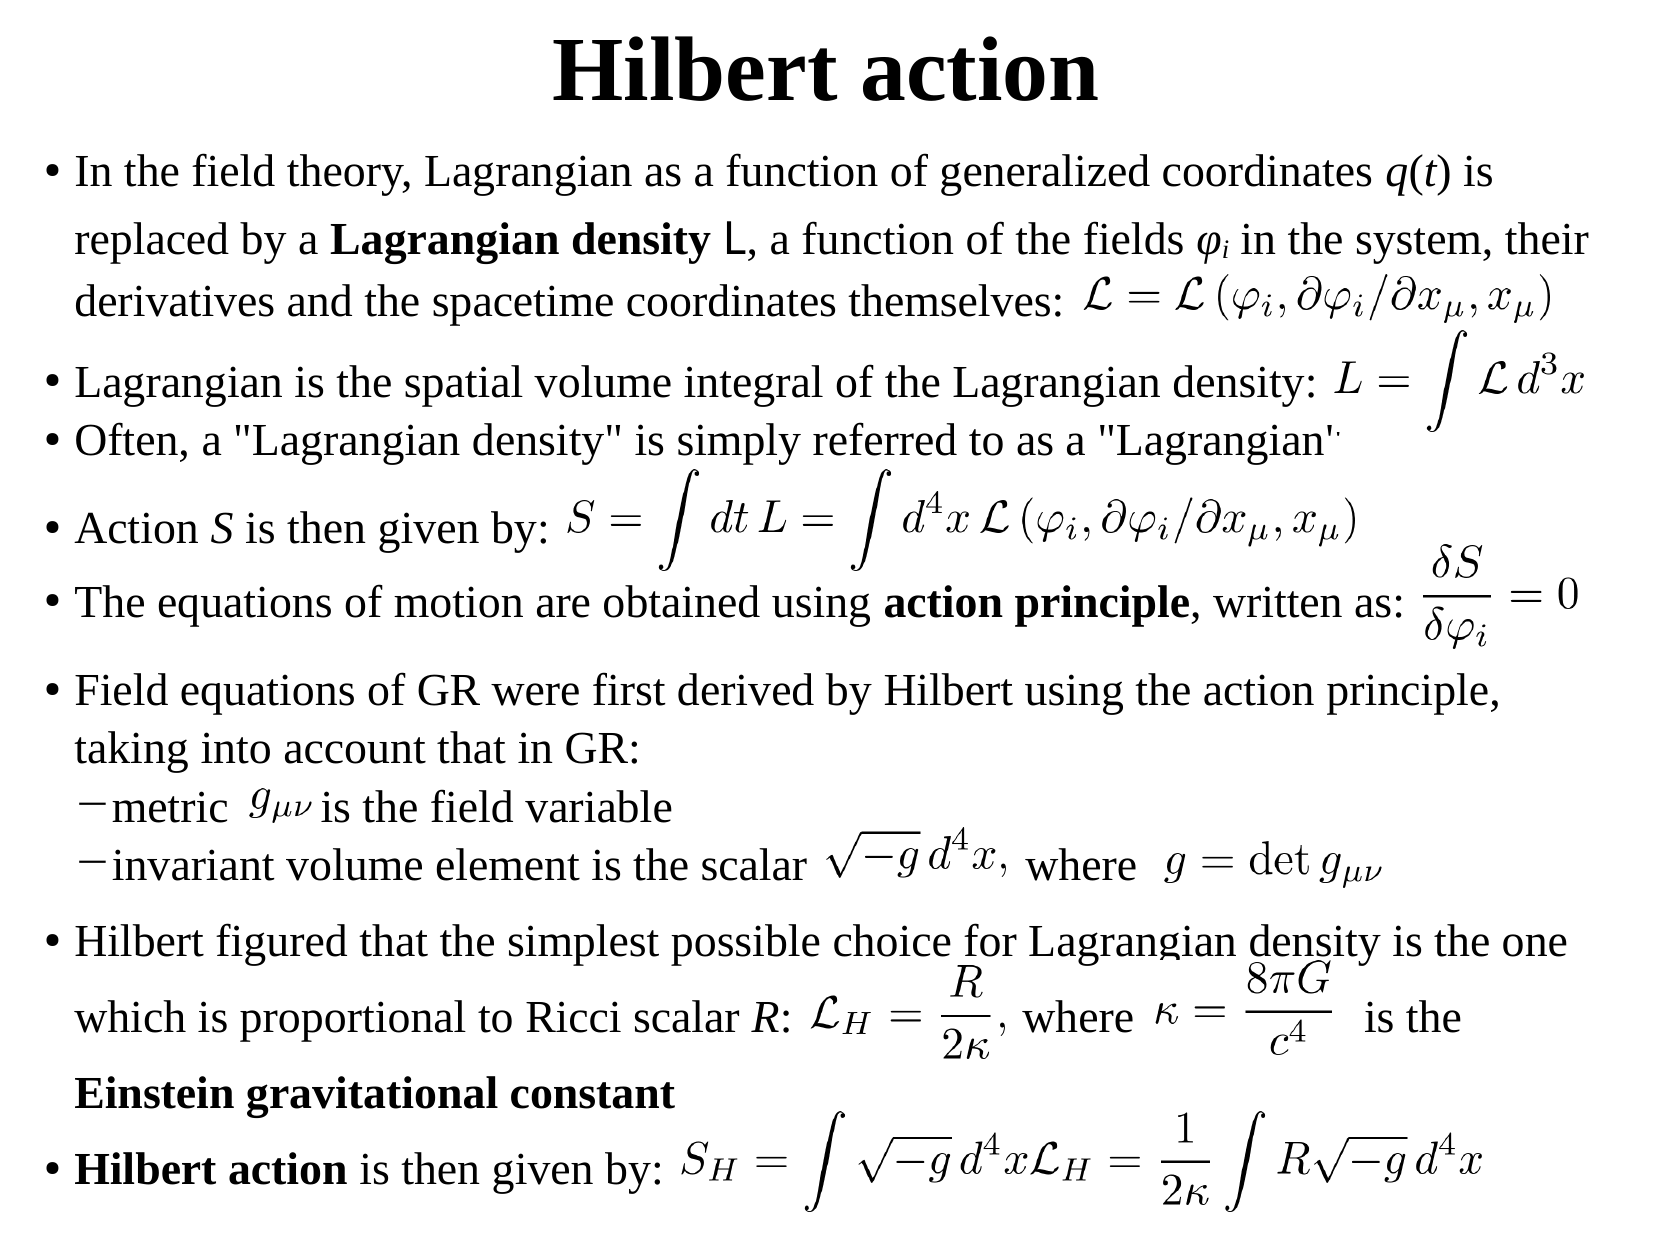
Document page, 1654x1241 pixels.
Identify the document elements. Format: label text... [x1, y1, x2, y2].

picture [1334, 330, 1584, 432]
picture [826, 827, 1006, 878]
picture [1155, 960, 1332, 1055]
title Hilbert action [82, 18, 1571, 121]
picture [567, 469, 1355, 571]
picture [810, 965, 1005, 1059]
picture [681, 1111, 1482, 1212]
list In the field theory, Lagrangian as a function of generalized coordinates q(t) is replaced by a Lagrangian density L, a function of the fields φi in the system, their derivatives and the spacetime coordinates themselves: Lagrangian is the spatial volume integral of the Lagrangian density: Often, a "Lagrangian density" is simply referred to as a "Lagrangian" Action S is then given by: The equations of motion are obtained using action principle, written as: Field equations of GR were first derived by Hilbert using the action principle, taking into account that in GR: metric is the field variable invariant volume element is the scalar where Hilbert figured that the simplest possible choice for Lagrangian density is the one which is proportional to Ricci scalar R: where is the Einstein gravitational constant Hilbert action is then given by: [44, 138, 1620, 1187]
picture [1423, 544, 1578, 649]
picture [1083, 274, 1550, 323]
picture [249, 788, 312, 823]
picture [1164, 841, 1382, 888]
